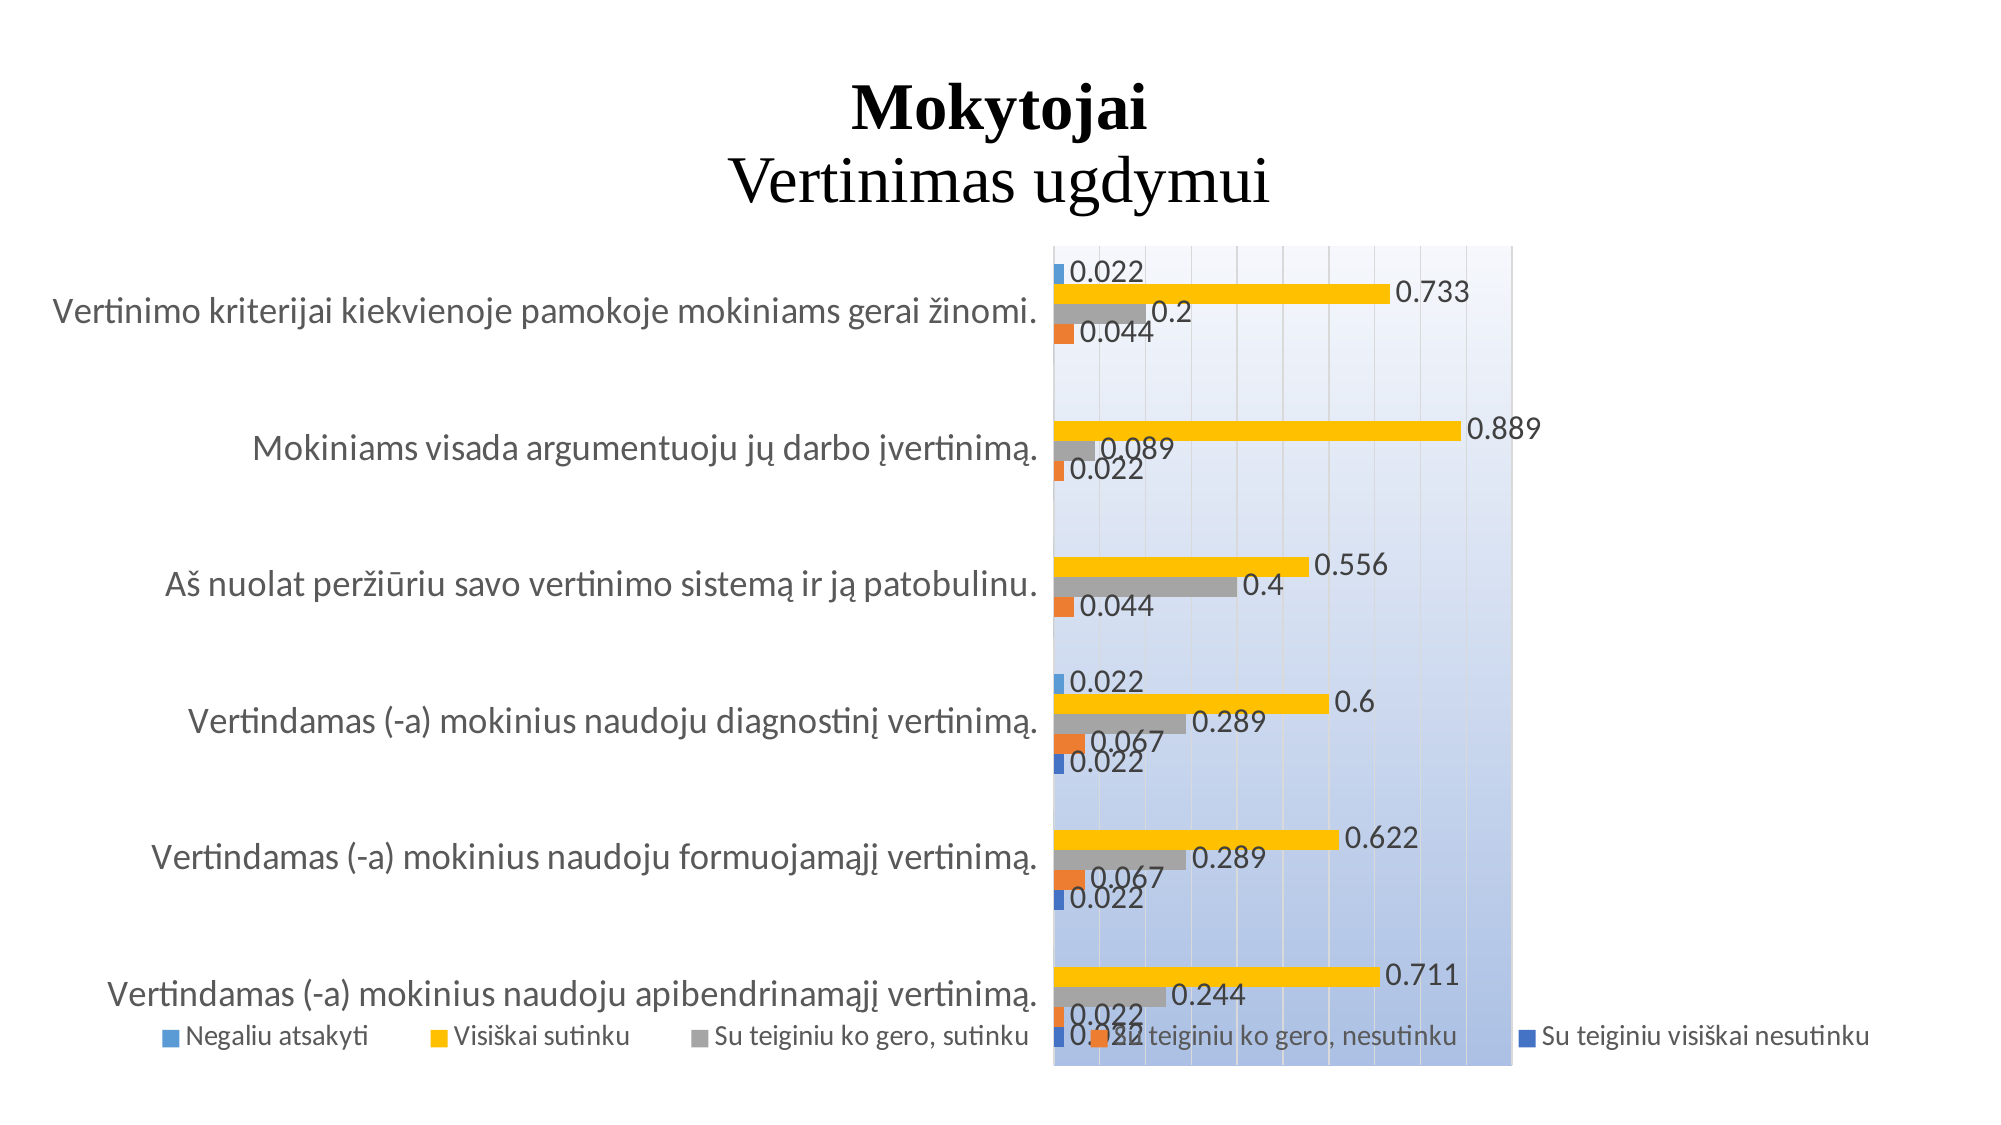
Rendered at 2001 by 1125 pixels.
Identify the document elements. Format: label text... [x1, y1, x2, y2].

title Mokytojai Vertinimas ugdymui [137, 59, 1863, 229]
chart [52, 229, 1948, 1083]
